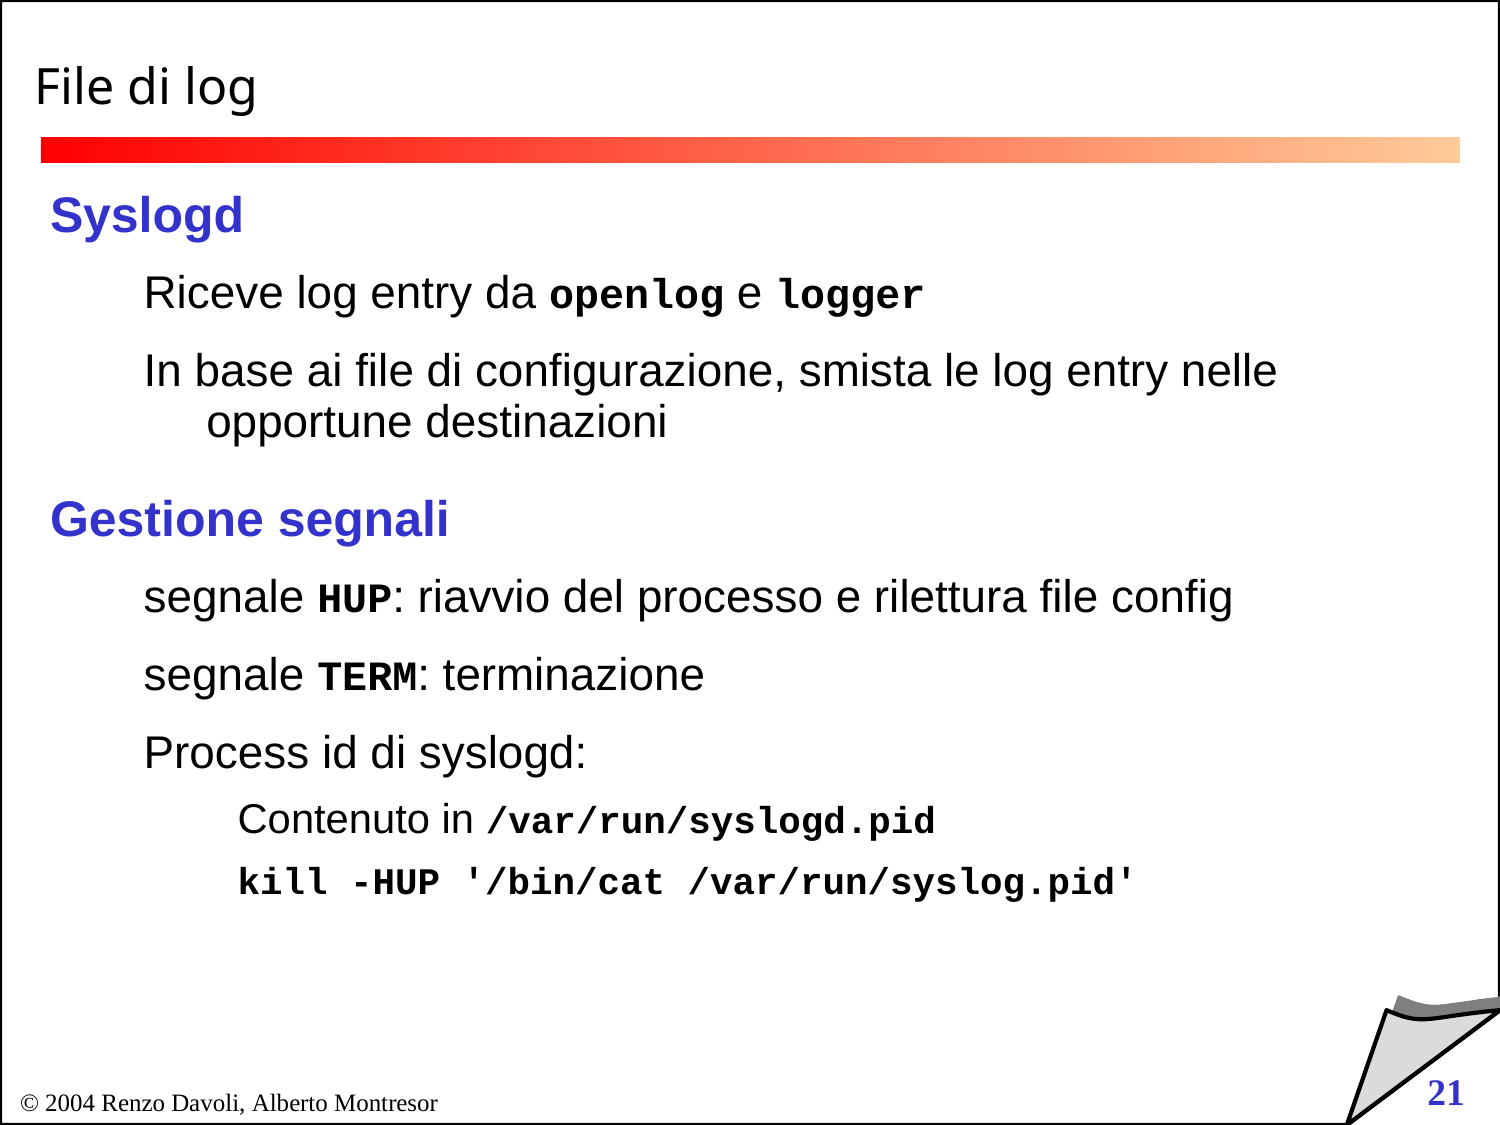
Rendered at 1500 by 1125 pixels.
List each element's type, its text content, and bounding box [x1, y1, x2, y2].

title File di log [34, 44, 1466, 131]
list Syslogd Riceve log entry da openlog e logger In base ai file di configurazione, smista le log entry nelle opportune destinazioni Gestione segnali segnale HUP: riavvio del processo e rilettura file config segnale TERM: terminazione Process id di syslogd: Contenuto in /var/run/syslogd.pid kill -HUP '/bin/cat /var/run/syslog.pid' [50, 187, 1450, 908]
